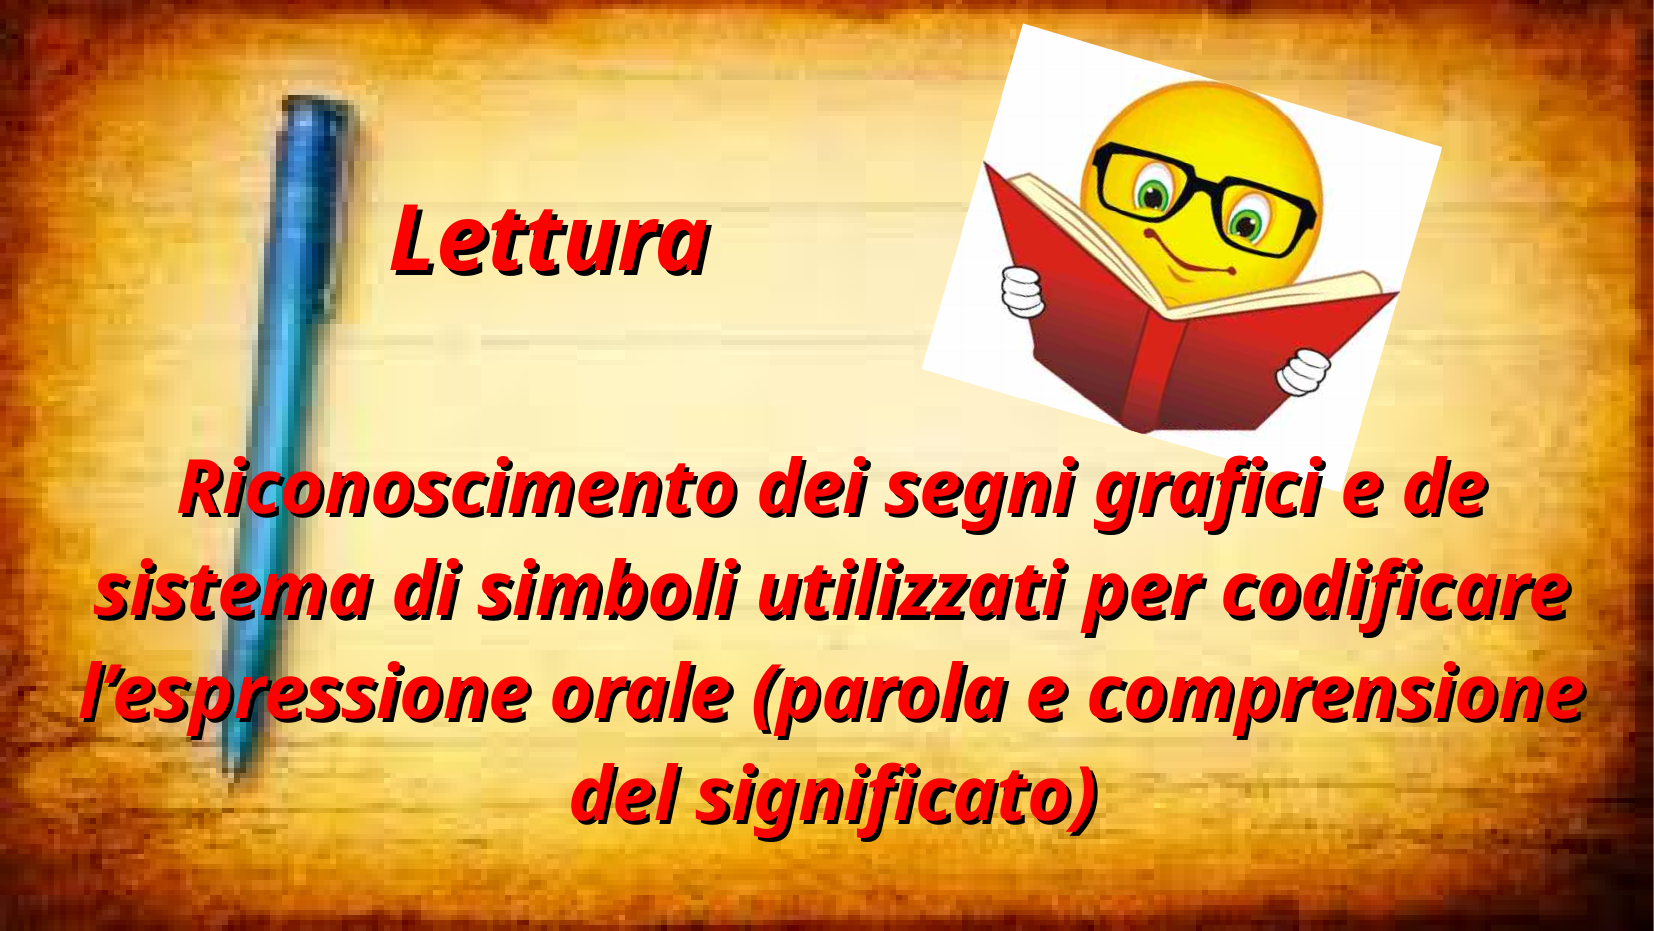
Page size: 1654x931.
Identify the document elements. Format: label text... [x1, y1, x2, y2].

subtitle Riconoscimento dei segni grafici e de sistema di simboli utilizzati per codificare l’espressione orale (parola e comprensione del significato) [47, 389, 1619, 886]
picture [0, 0, 1654, 931]
text_box Lettura [341, 165, 756, 334]
